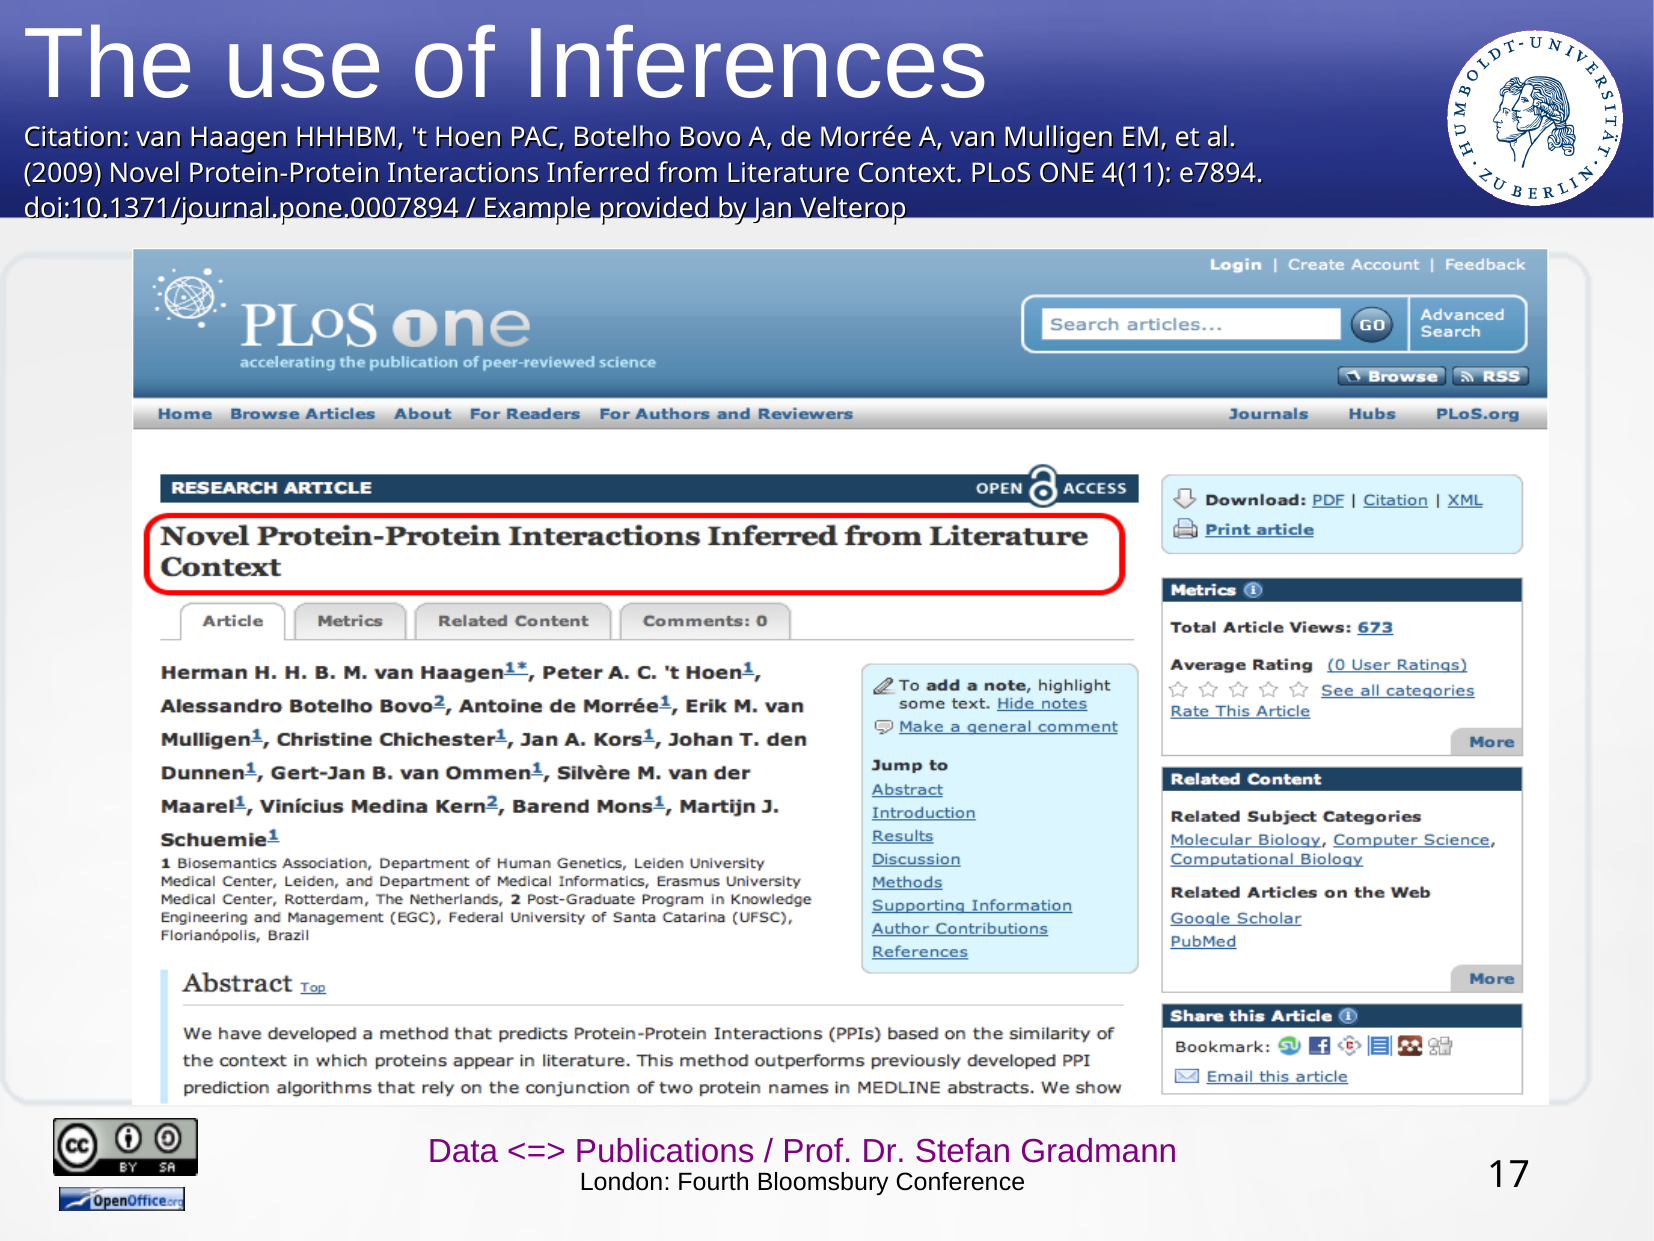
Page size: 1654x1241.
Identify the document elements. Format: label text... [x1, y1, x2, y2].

title The use of Inferences Citation: van Haagen HHHBM, 't Hoen PAC, Botelho Bovo A, de Morrée A, van Mulligen EM, et al. (2009) Novel Protein-Protein Interactions Inferred from Literature Context. PLoS ONE 4(11): e7894. doi:10.1371/journal.pone.0007894 / Example provided by Jan Velterop [23, 0, 1500, 236]
picture [0, 0, 1654, 1241]
